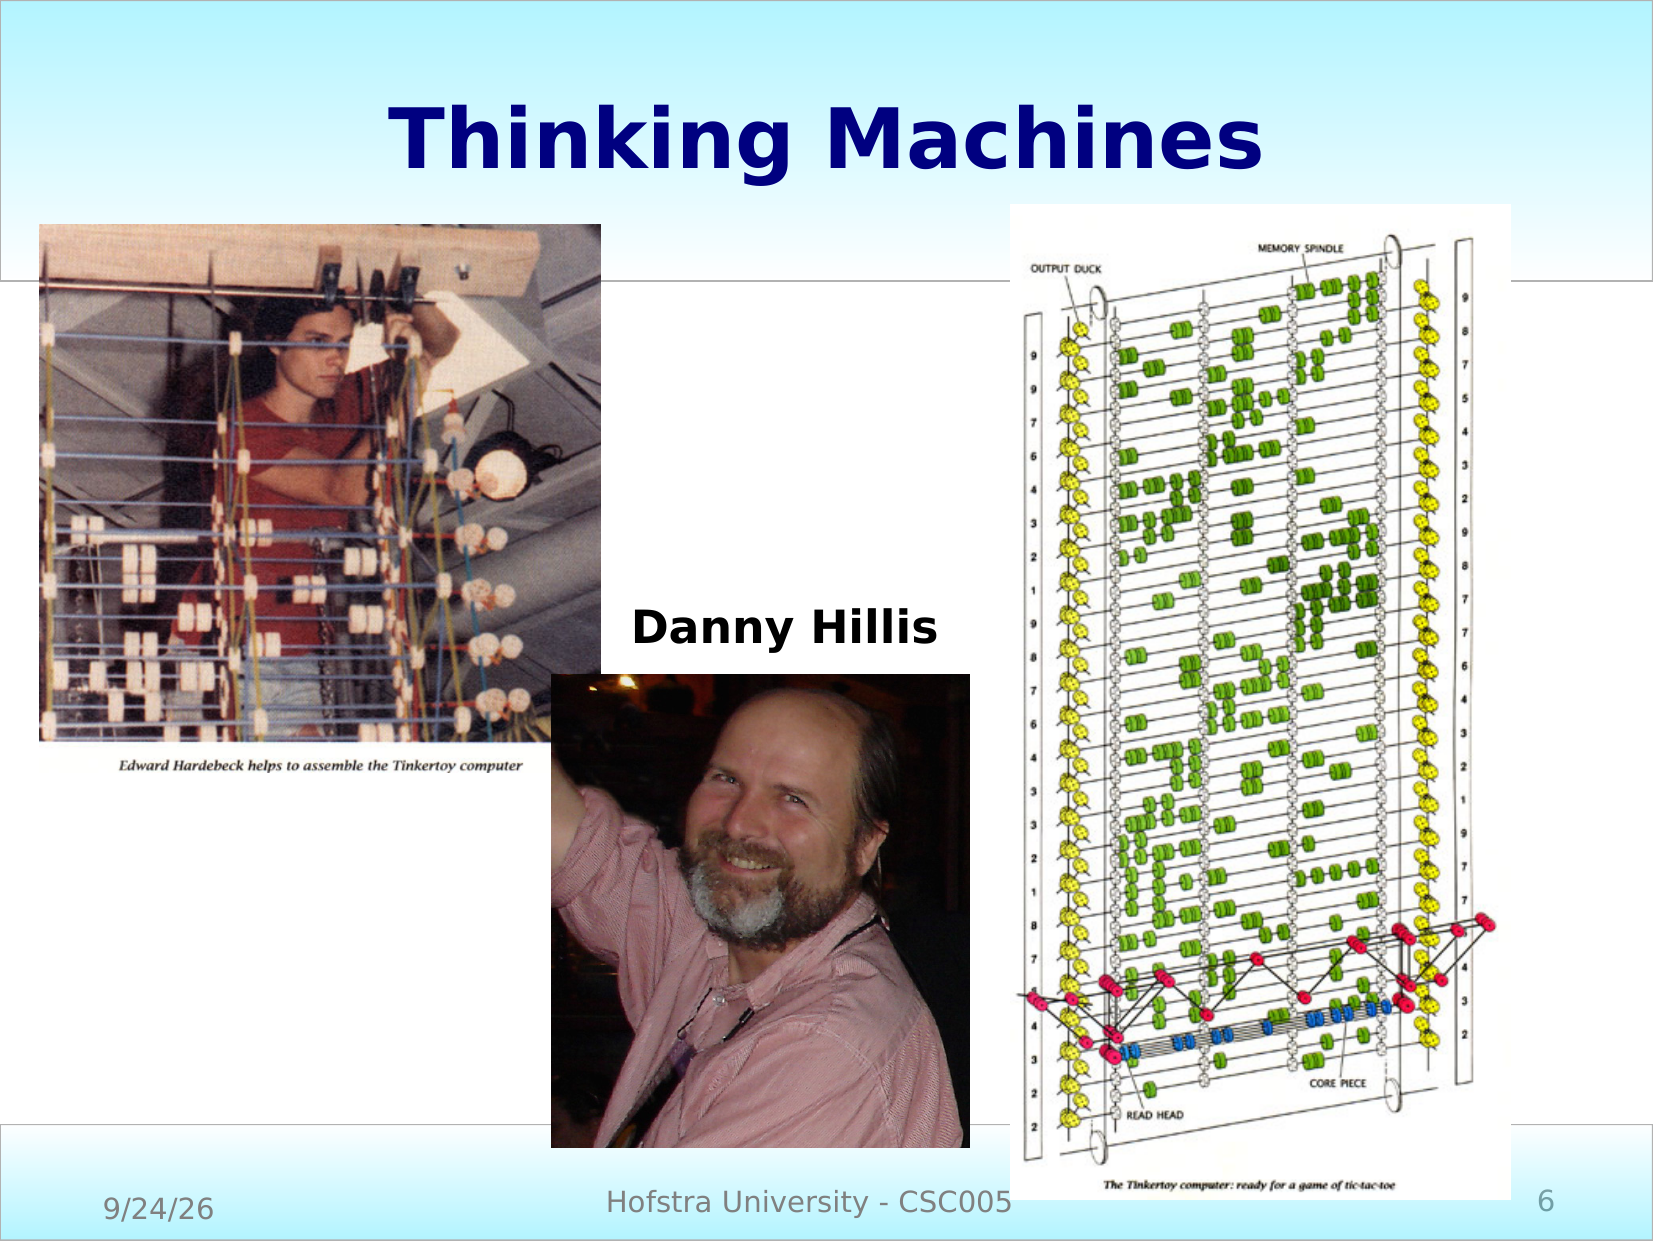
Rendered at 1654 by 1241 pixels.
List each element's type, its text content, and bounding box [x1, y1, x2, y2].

text_box Danny Hillis [616, 593, 954, 663]
title Thinking Machines [78, 77, 1576, 203]
picture [1010, 204, 1511, 1201]
picture [39, 224, 970, 1148]
